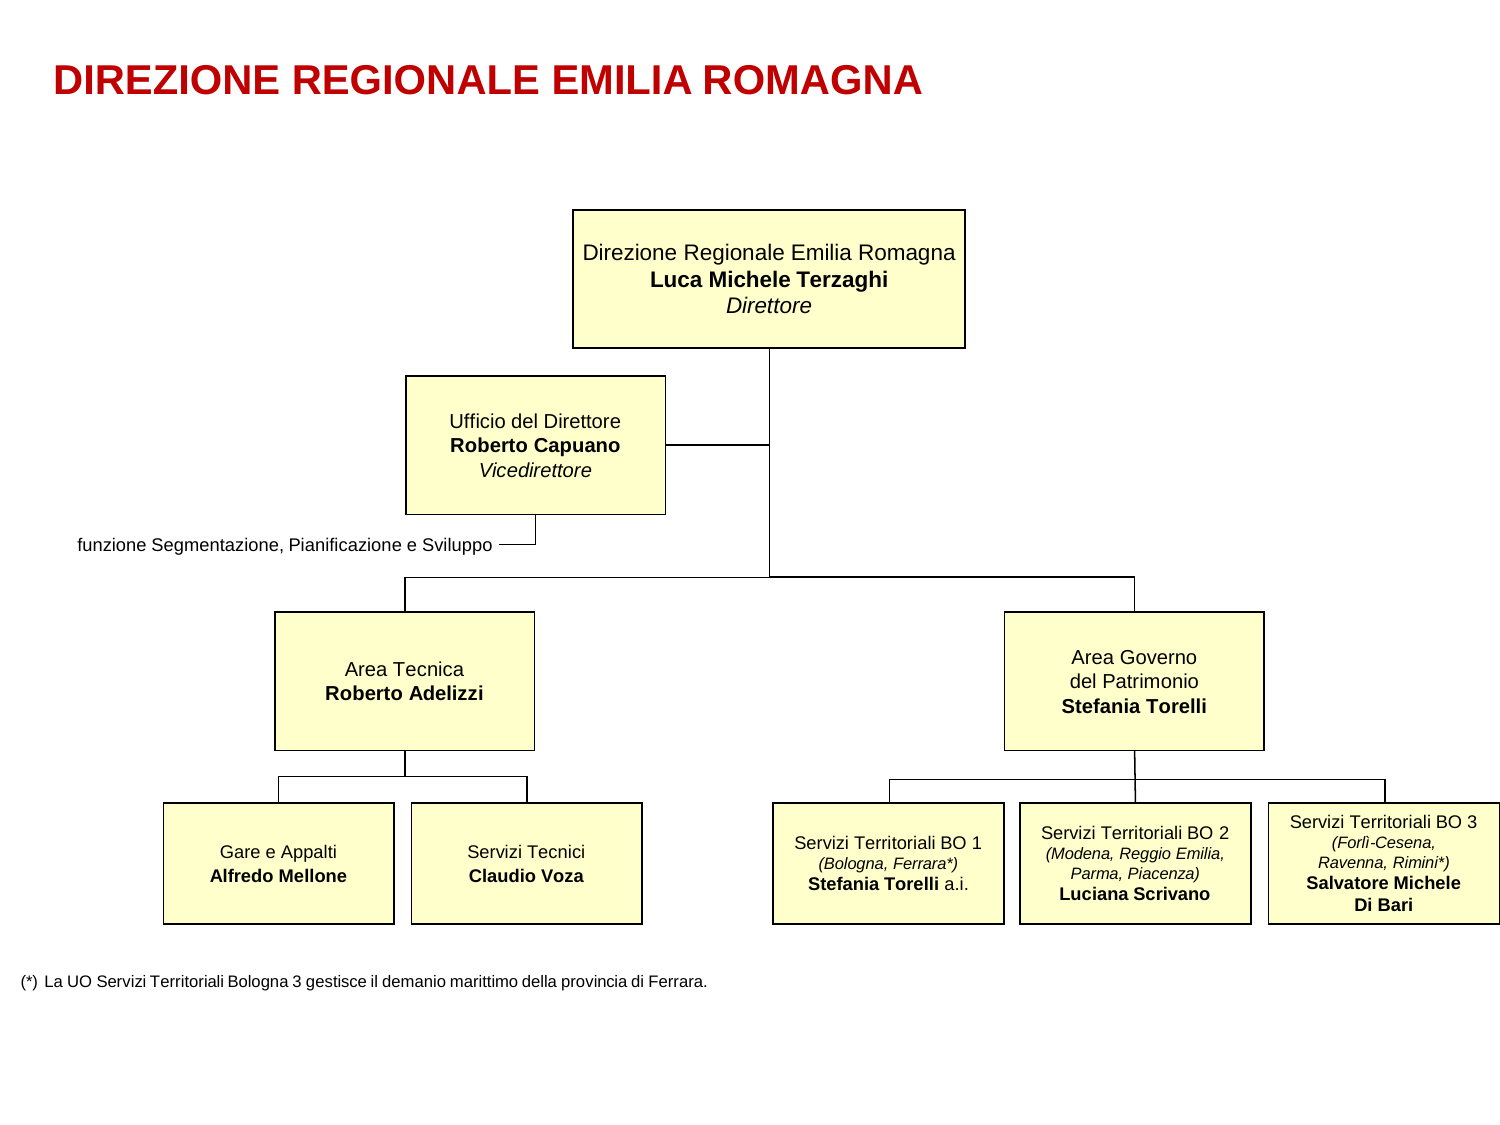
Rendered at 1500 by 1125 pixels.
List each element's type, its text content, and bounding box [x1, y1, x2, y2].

text_box DIREZIONE REGIONALE EMILIA ROMAGNA [38, 45, 1500, 128]
picture [0, 208, 1500, 1002]
